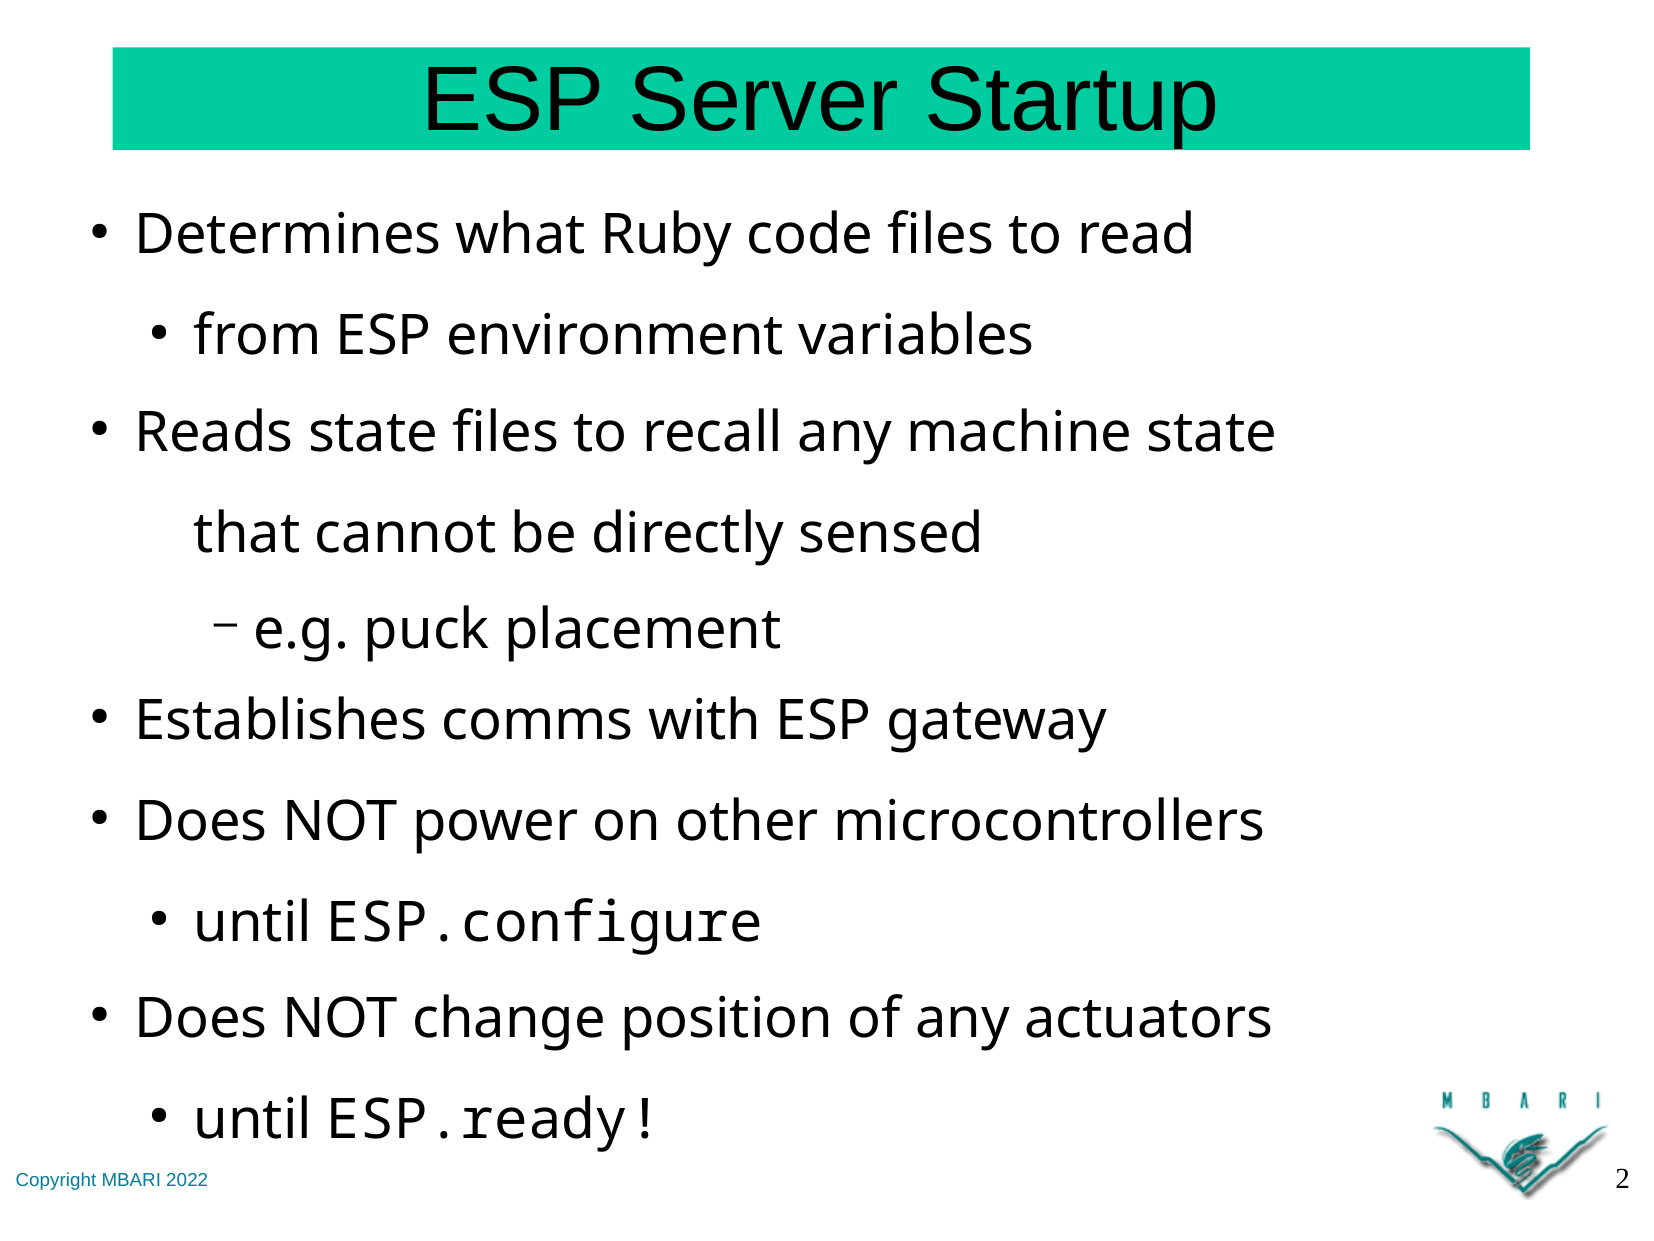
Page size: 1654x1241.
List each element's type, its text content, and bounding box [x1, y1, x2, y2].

picture [1426, 1163, 1613, 1200]
title ESP Server Startup [112, 47, 1530, 151]
list Determines what Ruby code files to read from ESP environment variables Reads state files to recall any machine state that cannot be directly sensed e.g. puck placement Establishes comms with ESP gateway Does NOT power on other microcontrollers until ESP.configure Does NOT change position of any actuators until ESP.ready! [75, 194, 1651, 1163]
